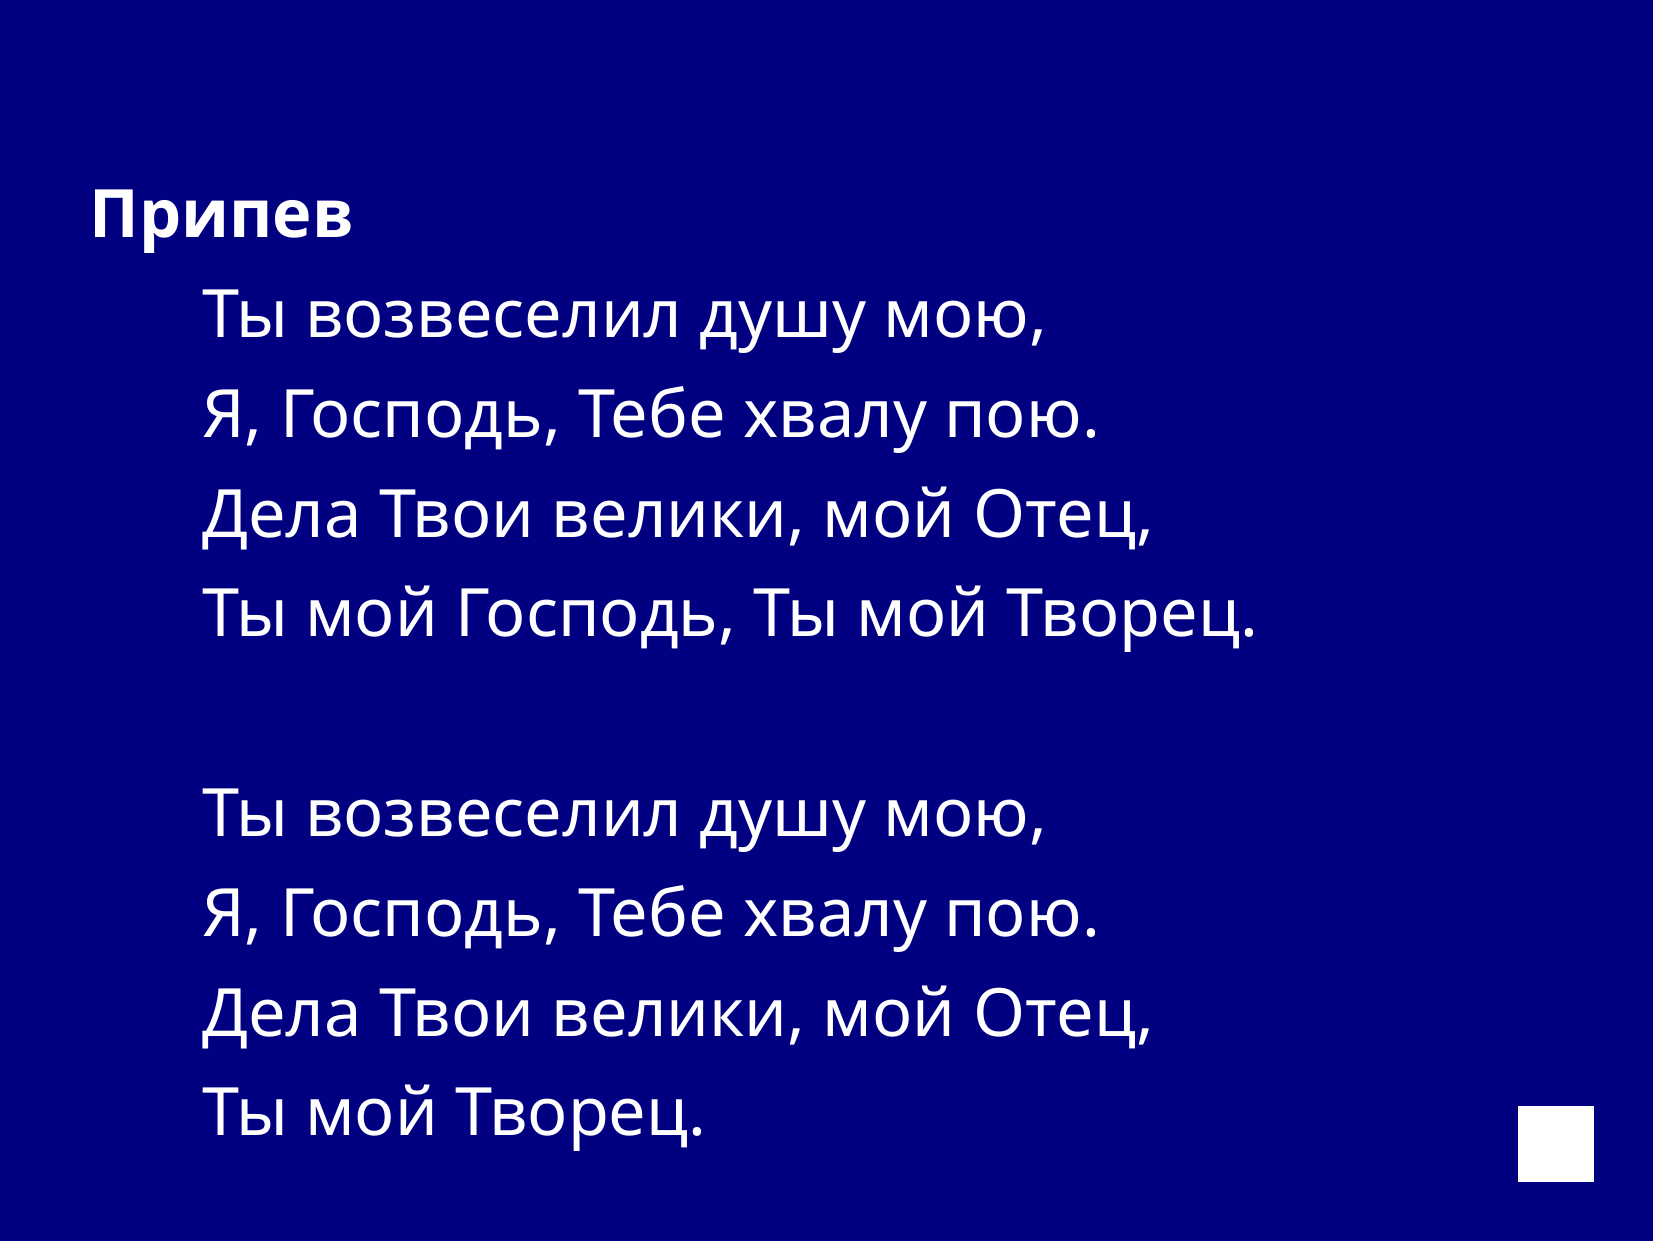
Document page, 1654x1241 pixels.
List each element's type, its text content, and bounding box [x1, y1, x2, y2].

text_box Припев Ты возвеселил душу мою, Я, Господь, Тебе хвалу пою. Дела Твои велики, мой Отец, Ты мой Господь, Ты мой Творец. Ты возвеселил душу мою, Я, Господь, Тебе хвалу пою. Дела Твои велики, мой Отец, Ты мой Творец. [75, 150, 1576, 1163]
text_box [1518, 1106, 1594, 1182]
